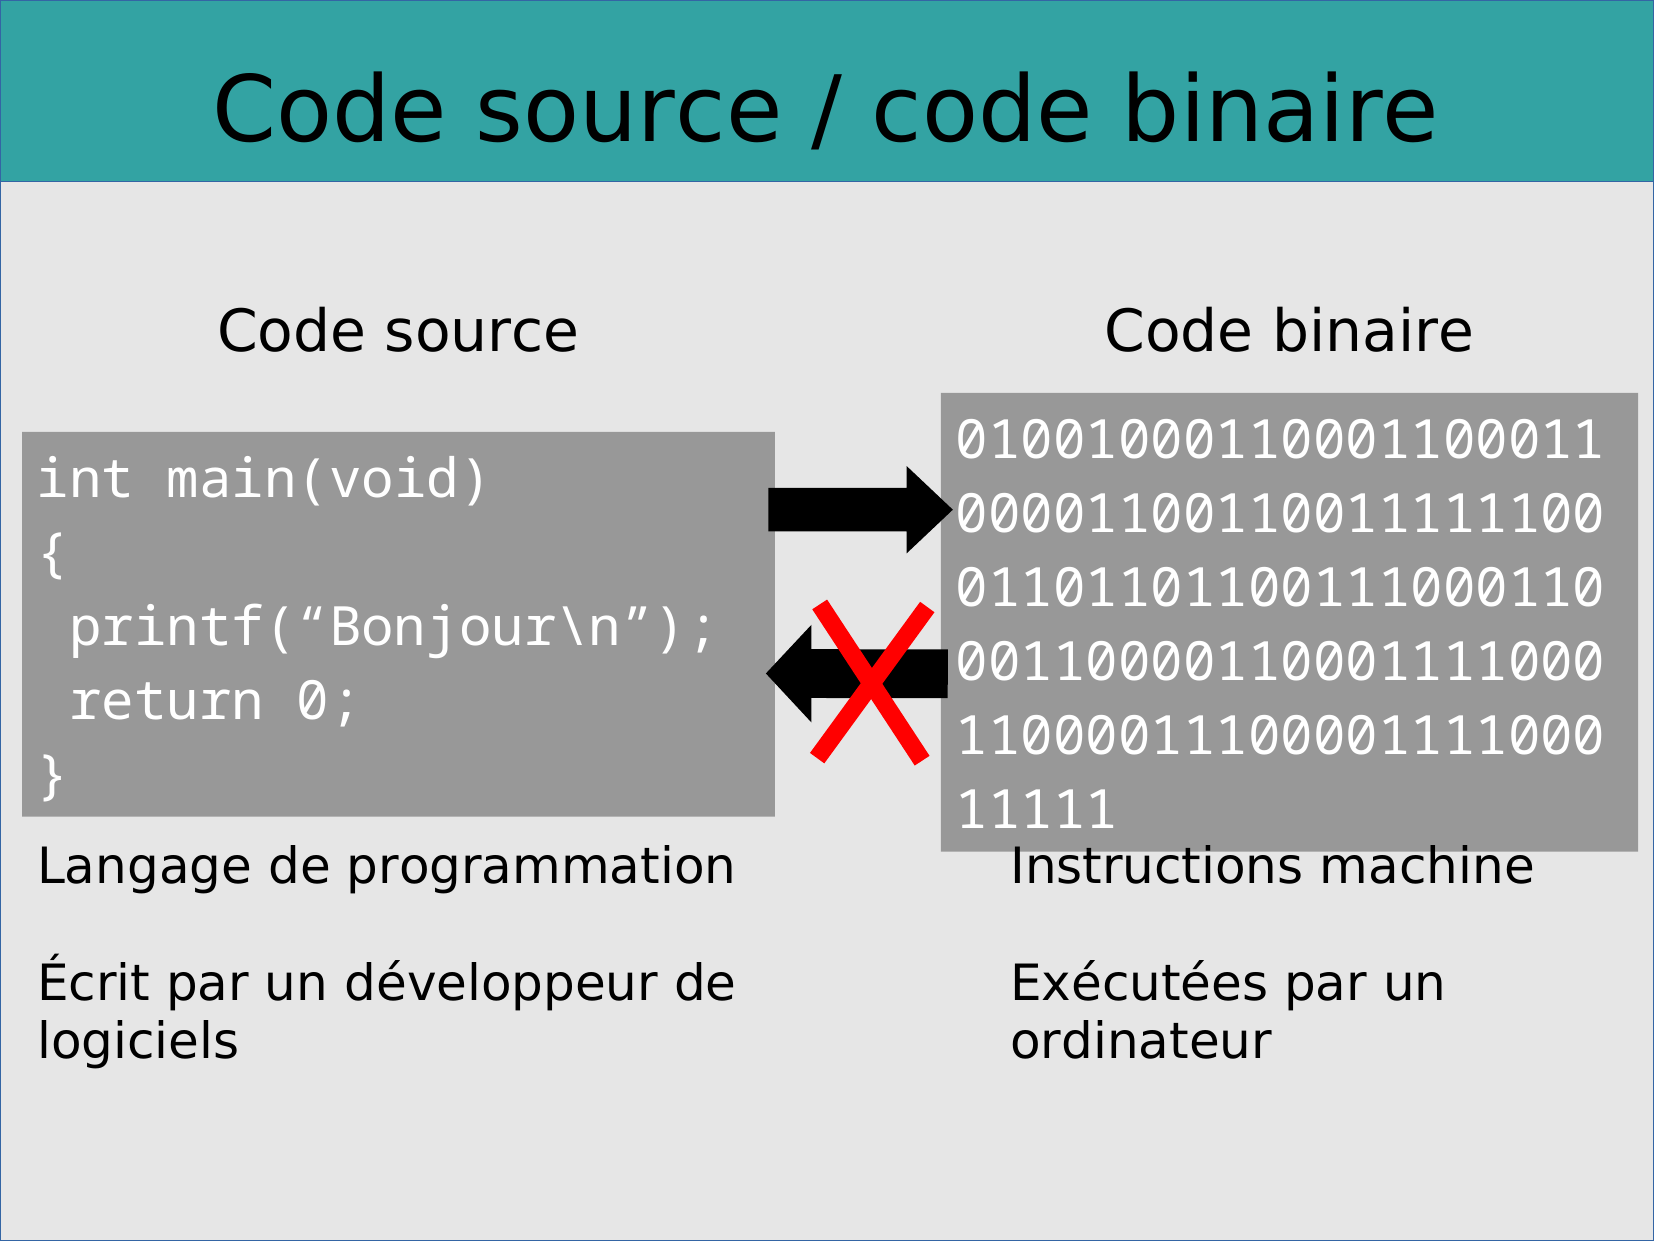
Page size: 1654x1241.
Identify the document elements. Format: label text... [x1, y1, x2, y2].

text_box Code binaire [1089, 289, 1490, 382]
text_box Code source [186, 289, 611, 382]
text_box [765, 624, 860, 723]
text_box [768, 466, 953, 554]
text_box [861, 649, 885, 666]
title Code source / code binaire [82, 49, 1571, 170]
text_box Instructions machine Exécutées par un ordinateur [995, 830, 1584, 1078]
text_box 010010001100011000110000110011001111110001101101100111000110001100001100011110001100001110000111100011111 [940, 392, 1639, 786]
text_box Langage de programmation Écrit par un développeur de logiciels [22, 830, 775, 1078]
text_box int main(void) { printf(“Bonjour\n”); return 0; } [22, 431, 775, 762]
text_box [883, 649, 948, 699]
